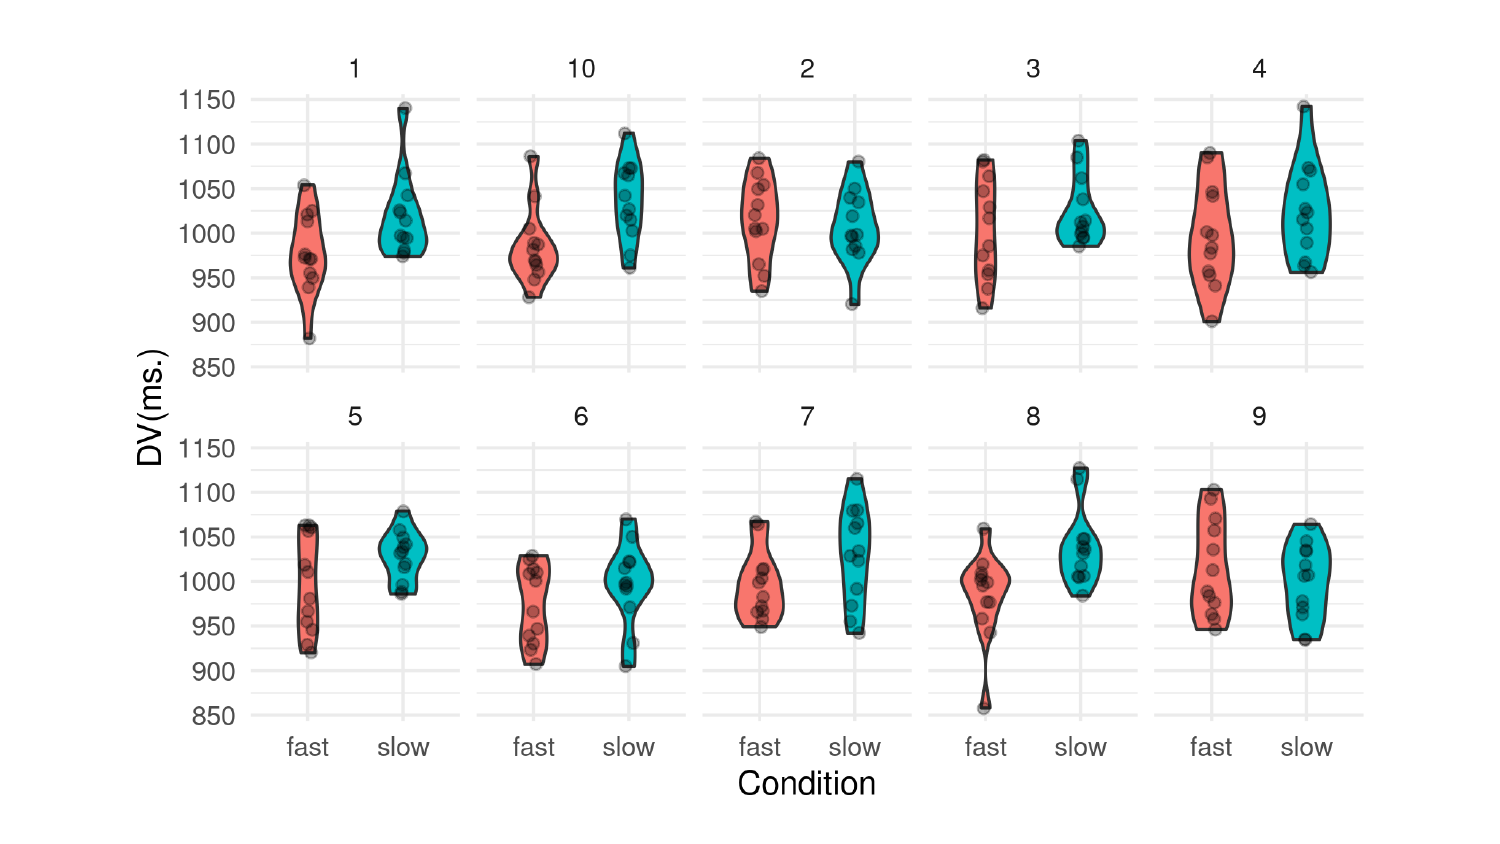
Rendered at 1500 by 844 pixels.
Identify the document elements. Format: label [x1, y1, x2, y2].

picture [120, 24, 1380, 819]
